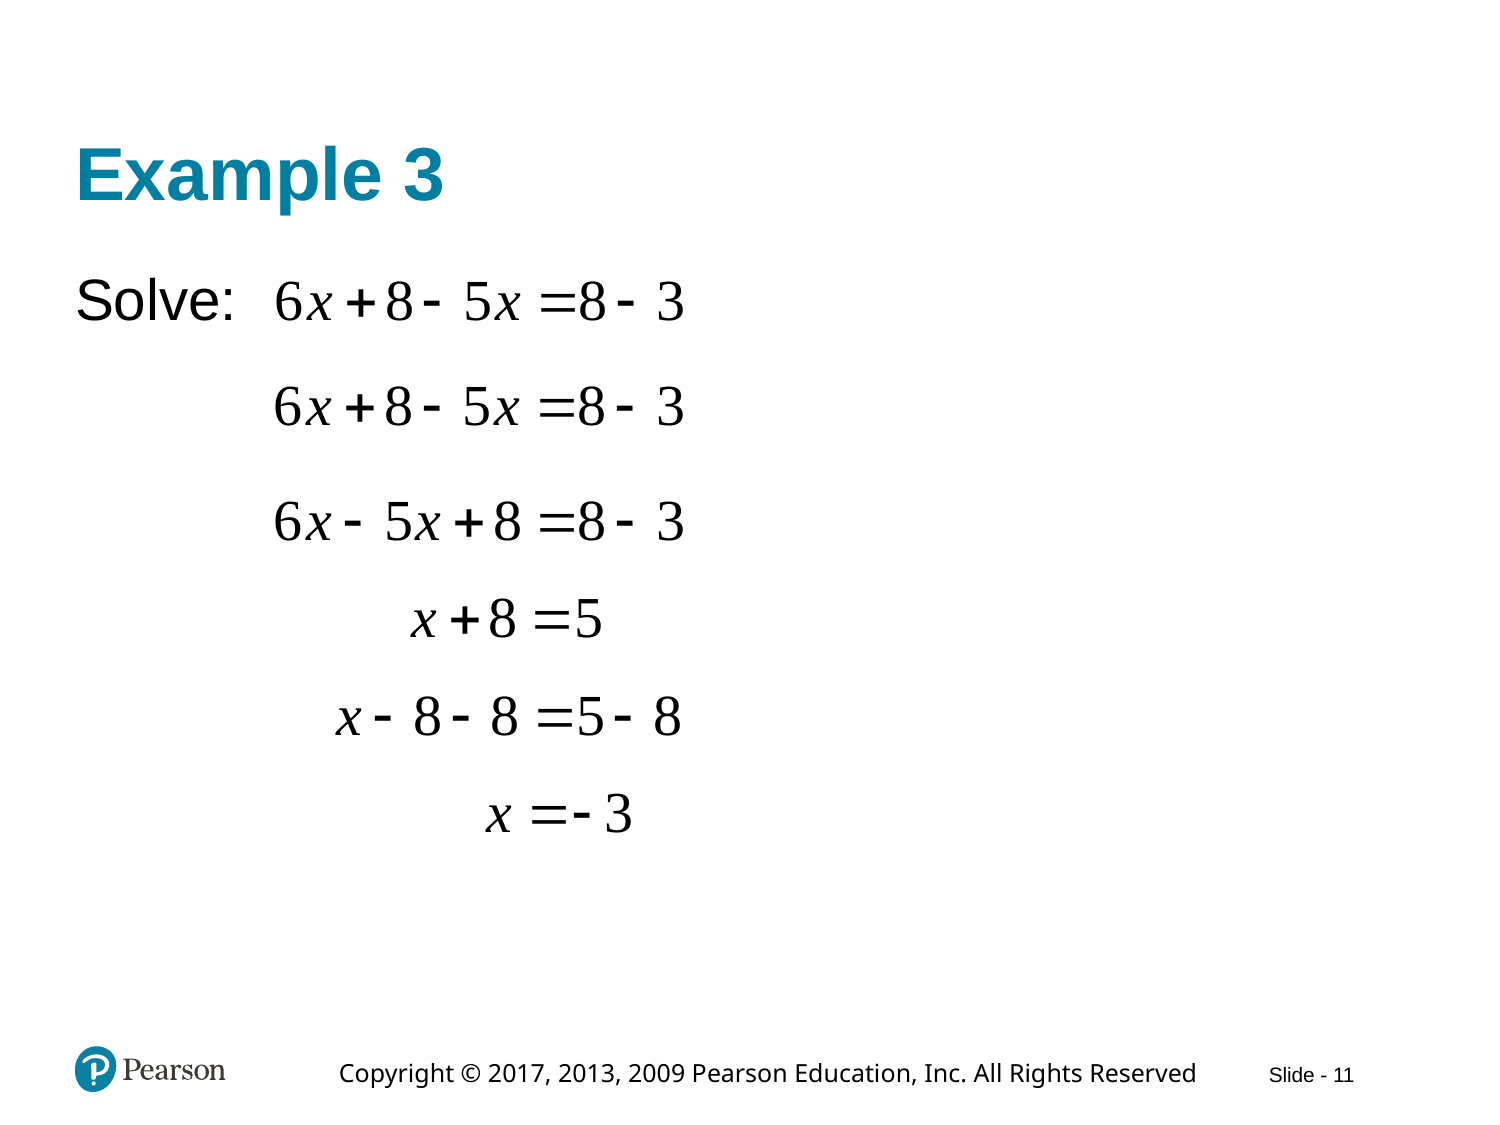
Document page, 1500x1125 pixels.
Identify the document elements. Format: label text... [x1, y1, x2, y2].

chart [271, 380, 687, 432]
chart [271, 495, 687, 547]
title Example 3 [75, 35, 1425, 216]
chart [480, 787, 635, 839]
chart [405, 592, 607, 644]
chart [272, 275, 688, 328]
chart [330, 690, 686, 743]
list Solve: [75, 262, 238, 338]
